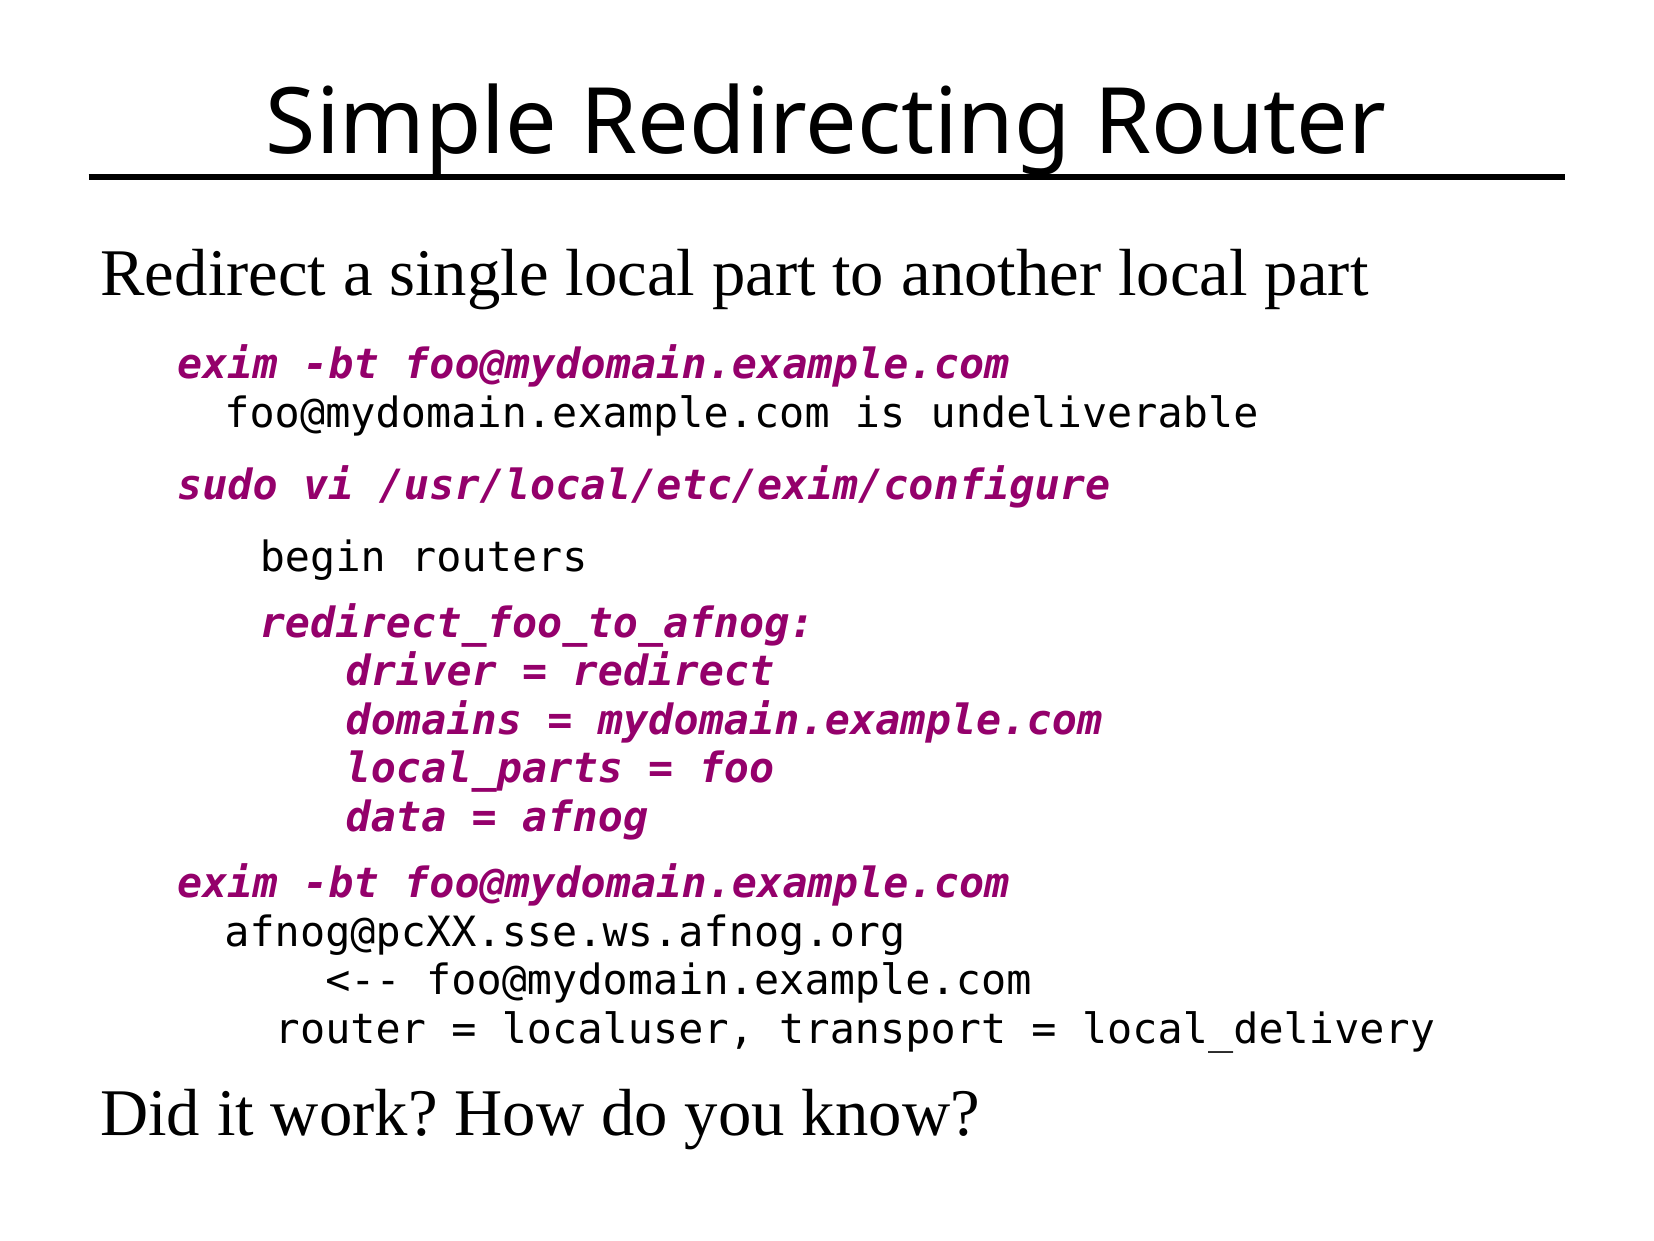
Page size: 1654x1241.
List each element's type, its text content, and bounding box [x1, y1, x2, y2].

list Redirect a single local part to another local part exim -bt foo@mydomain.example.com foo@mydomain.example.com is undeliverable sudo vi /usr/local/etc/exim/configure begin routers redirect_foo_to_afnog: driver = redirect domains = mydomain.example.com local_parts = foo data = afnog exim -bt foo@mydomain.example.com afnog@pcXX.sse.ws.afnog.org <-- foo@mydomain.example.com router = localuser, transport = local_delivery Did it work? How do you know? [82, 236, 1571, 1151]
title Simple Redirecting Router [82, 29, 1571, 207]
